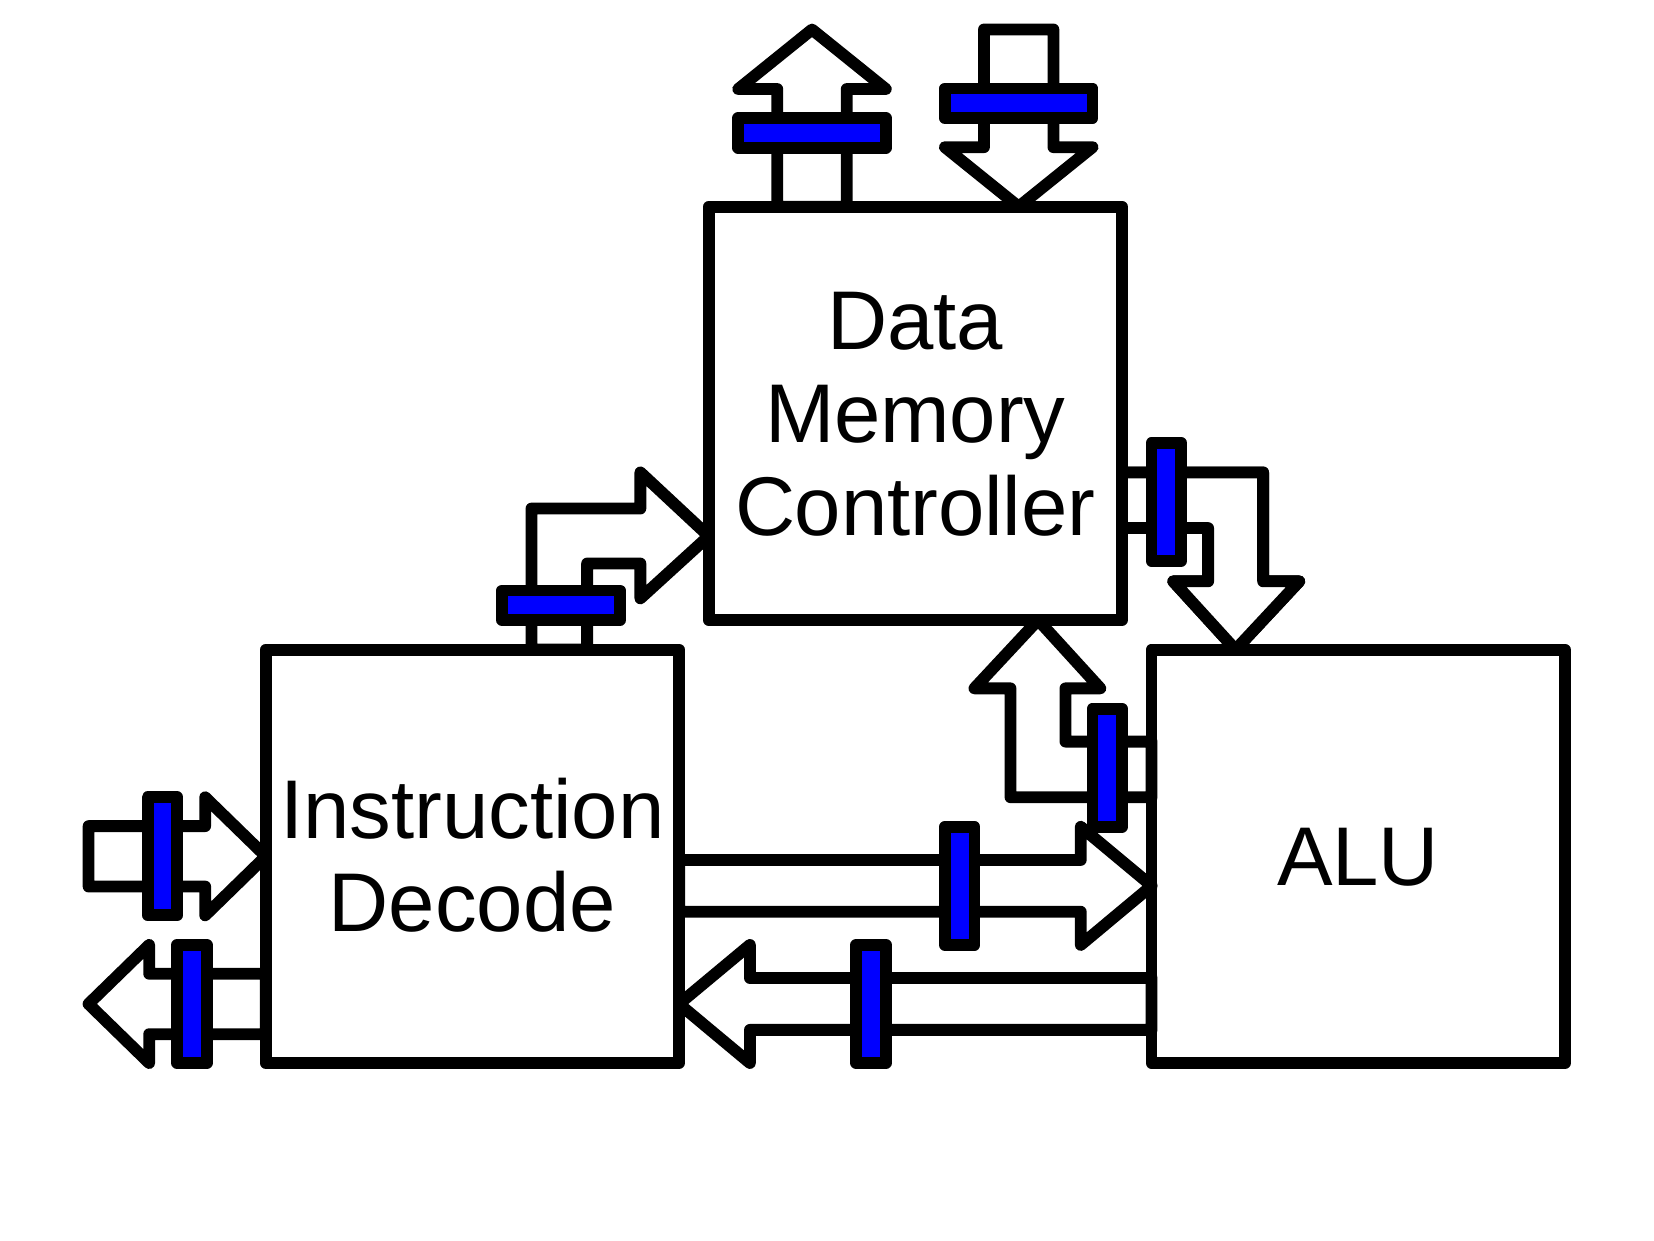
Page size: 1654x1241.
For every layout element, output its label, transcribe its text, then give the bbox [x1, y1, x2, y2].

text_box [501, 472, 709, 650]
text_box Data Memory Controller [708, 206, 1123, 621]
text_box ALU [1151, 649, 1565, 1063]
text_box [944, 29, 1093, 207]
text_box [88, 944, 266, 1064]
text_box Instruction Decode [265, 649, 680, 1063]
text_box [679, 826, 1152, 945]
text_box [88, 797, 266, 916]
text_box [1122, 442, 1300, 650]
text_box [679, 944, 1152, 1064]
text_box [738, 29, 886, 207]
text_box [974, 620, 1152, 827]
